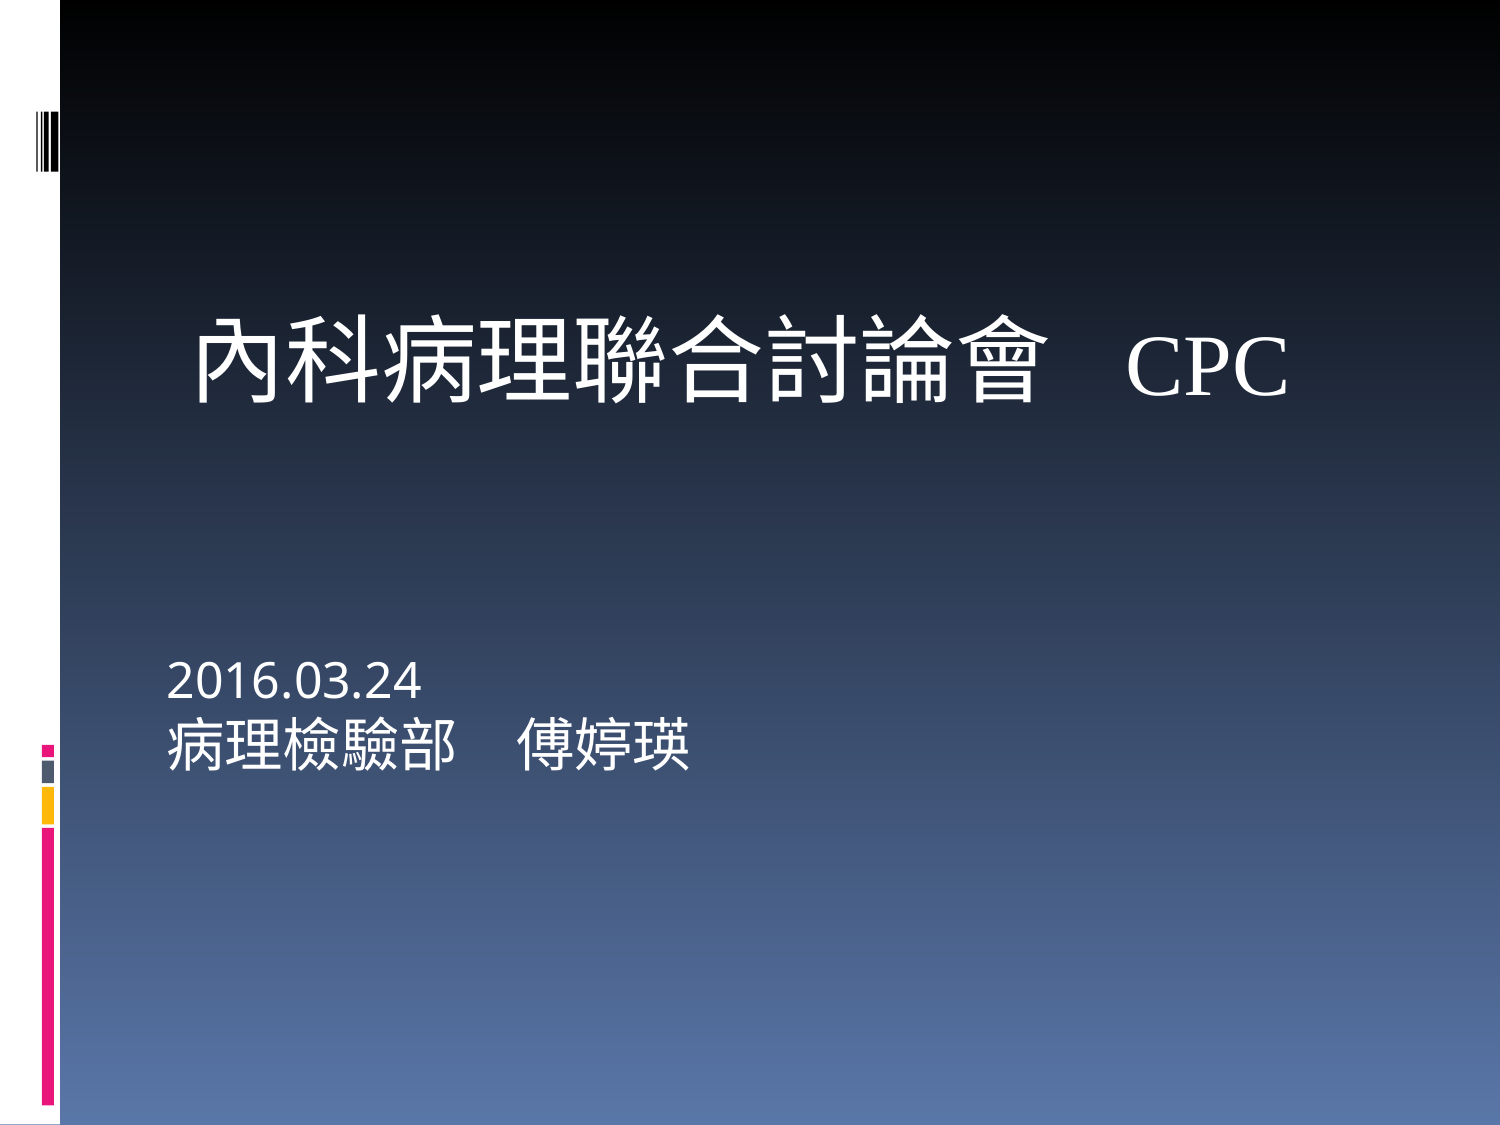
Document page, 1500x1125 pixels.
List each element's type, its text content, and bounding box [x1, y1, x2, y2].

text_box 內科病理聯合討論會 CPC [174, 287, 1306, 423]
subtitle 2016.03.24 病理檢驗部 傅婷瑛 [150, 547, 1426, 926]
